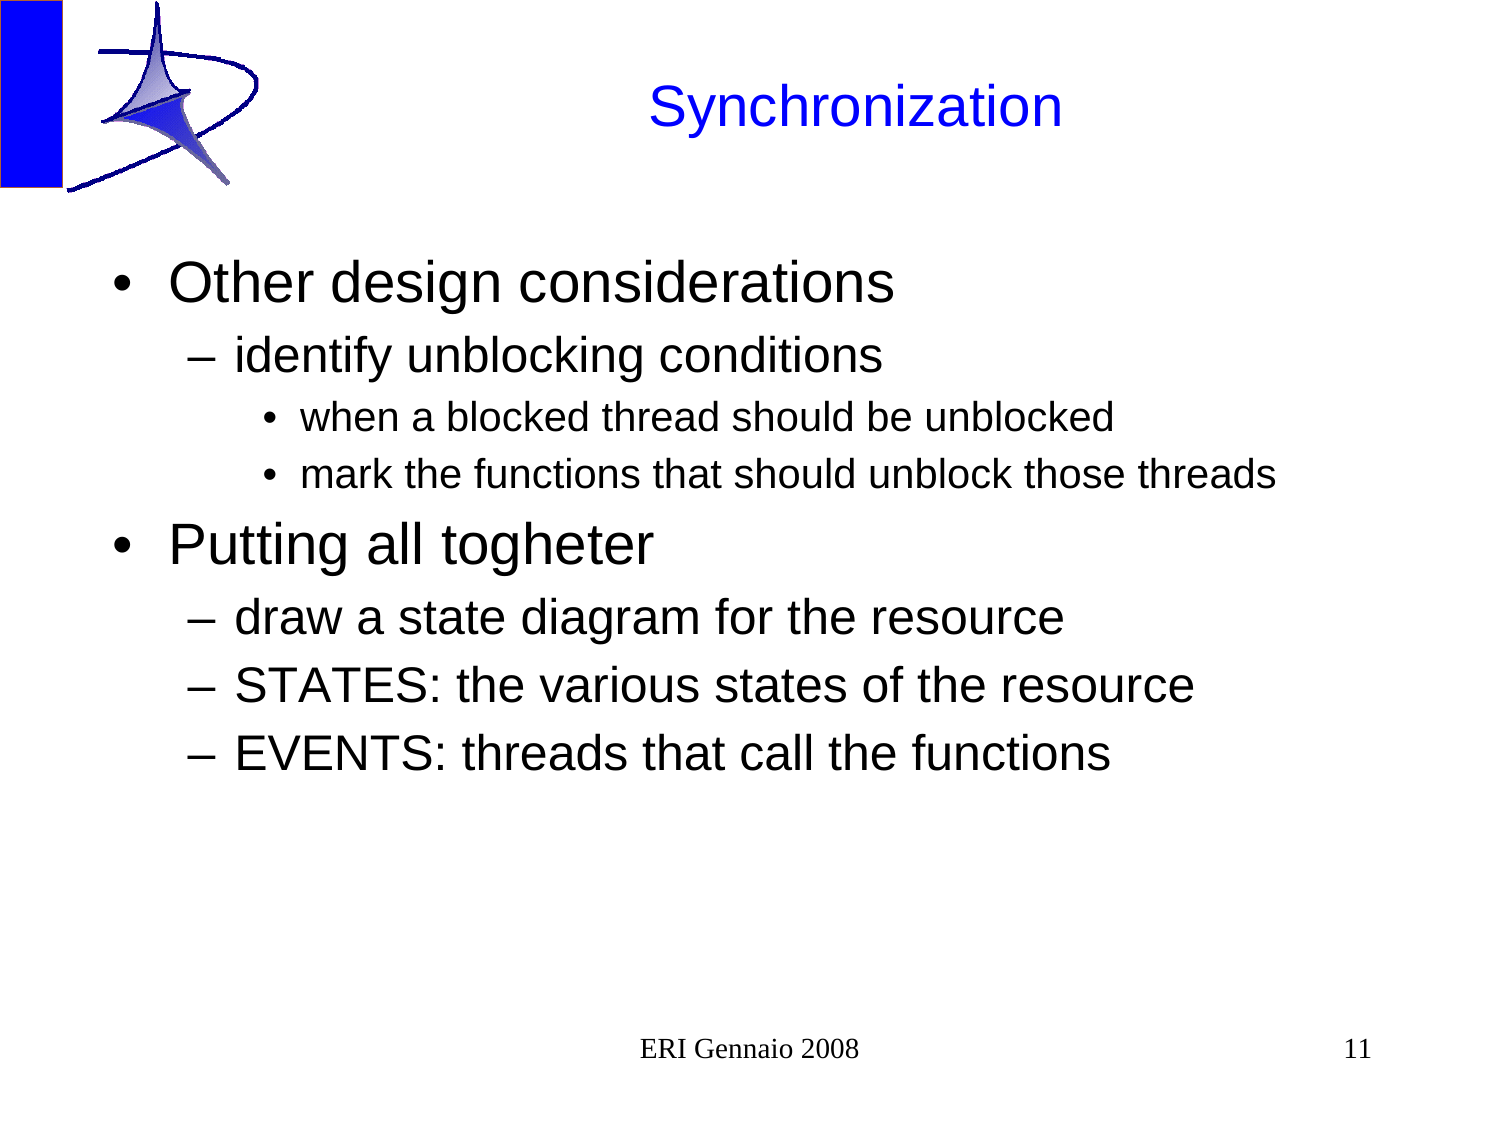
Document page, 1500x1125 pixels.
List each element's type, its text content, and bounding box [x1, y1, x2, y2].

title Synchronization [262, 24, 1450, 188]
picture [62, 0, 263, 197]
list Other design considerations identify unblocking conditions when a blocked thread should be unblocked mark the functions that should unblock those threads Putting all togheter draw a state diagram for the resource STATES: the various states of the resource EVENTS: threads that call the functions [112, 249, 1450, 993]
